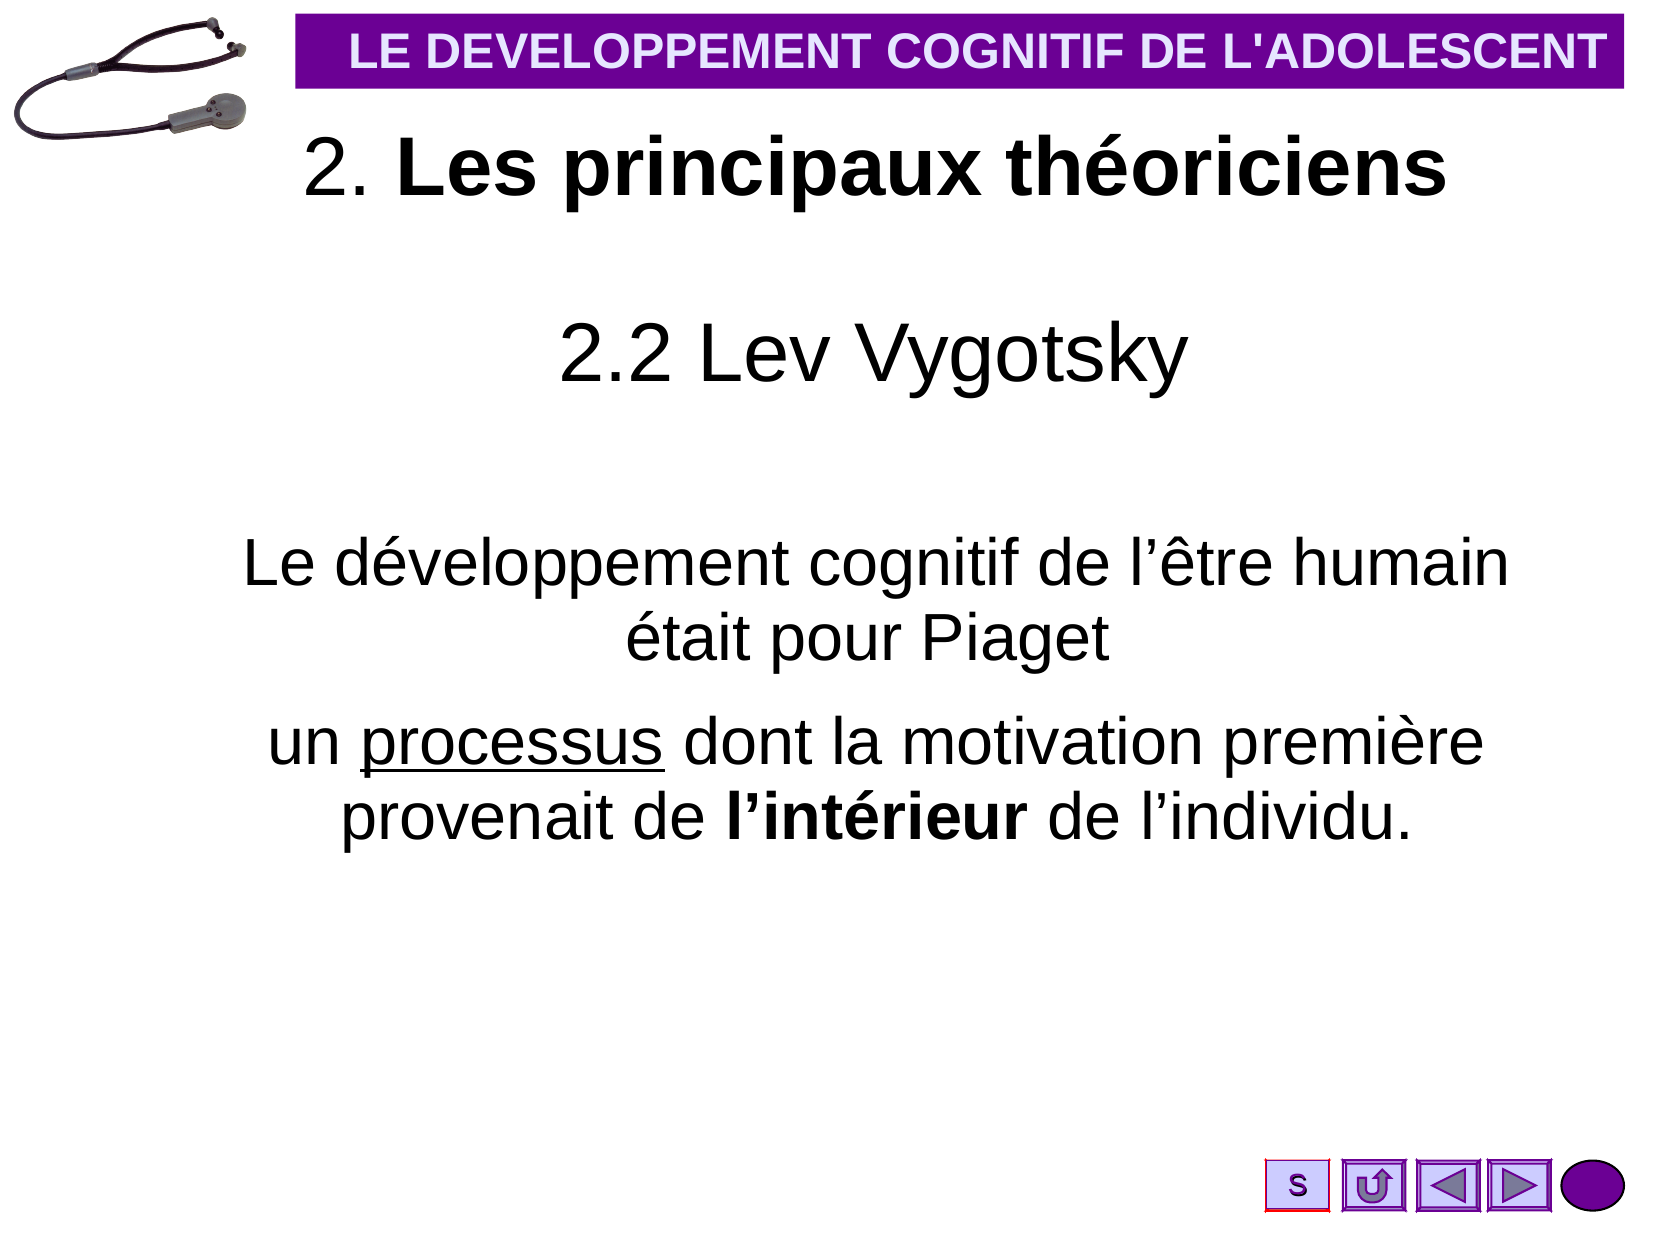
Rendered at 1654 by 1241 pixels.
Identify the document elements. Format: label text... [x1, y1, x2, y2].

text_box 2. Les principaux théoriciens 2.2 Lev Vygotsky [287, 112, 1466, 407]
list Le développement cognitif de l’être humain était pour Piaget un processus dont la motivation première provenait de l’intérieur de l’individu. [189, 413, 1565, 1004]
picture [8, 8, 260, 153]
text_box [1561, 1160, 1625, 1211]
text_box LE DEVELOPPEMENT COGNITIF DE L'ADOLESCENT [295, 13, 1625, 89]
